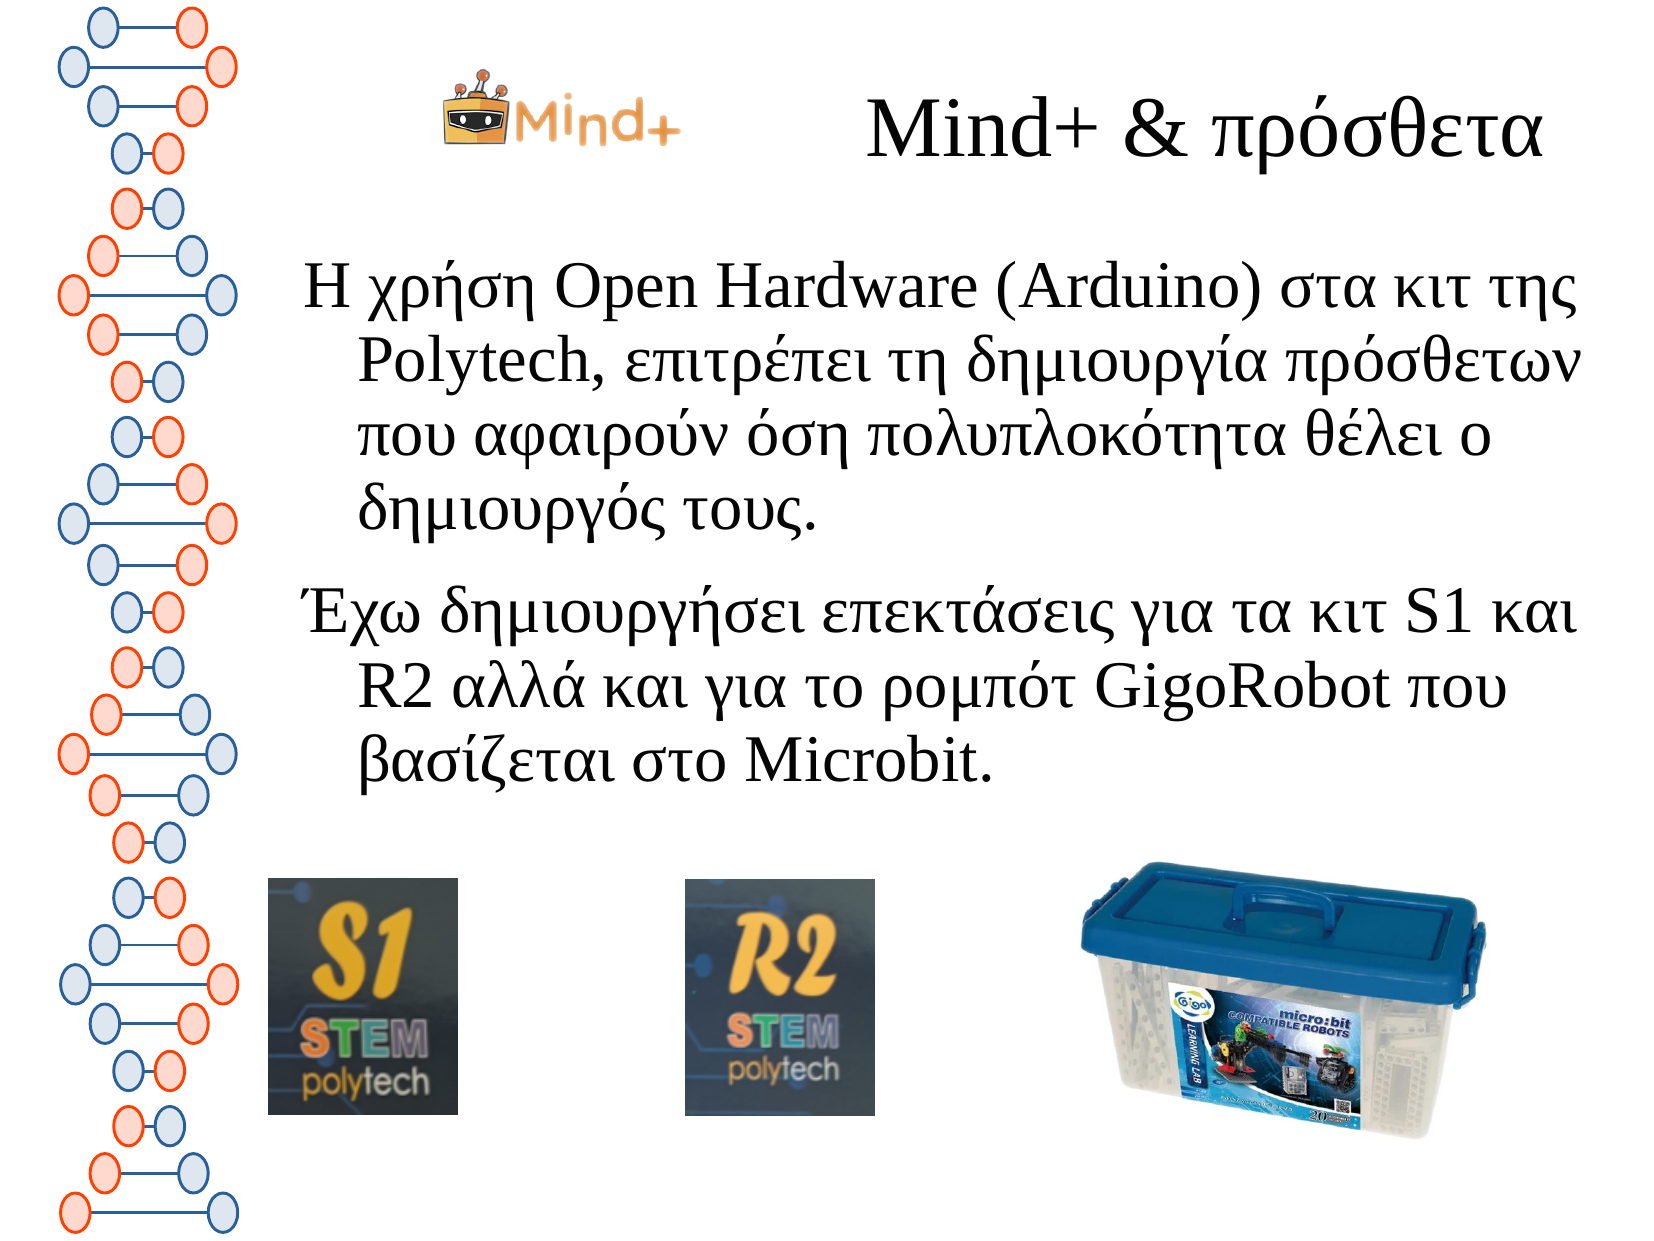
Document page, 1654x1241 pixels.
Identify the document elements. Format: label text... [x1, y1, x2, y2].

title Mind+ & πρόσθετα [777, 23, 1634, 231]
picture [268, 878, 458, 1115]
picture [685, 879, 875, 1116]
picture [413, 59, 696, 191]
picture [1072, 853, 1495, 1147]
list Η χρήση Open Hardware (Arduino) στα κιτ της Polytech, επιτρέπει τη δημιουργία πρόσθετων που αφαιρούν όση πολυπλοκότητα θέλει ο δημιουργός τους. Έχω δημιουργήσει επεκτάσεις για τα κιτ S1 και R2 αλλά και για το ρομπότ GigoRobot που βασίζεται στο Microbit. [215, 247, 1594, 967]
